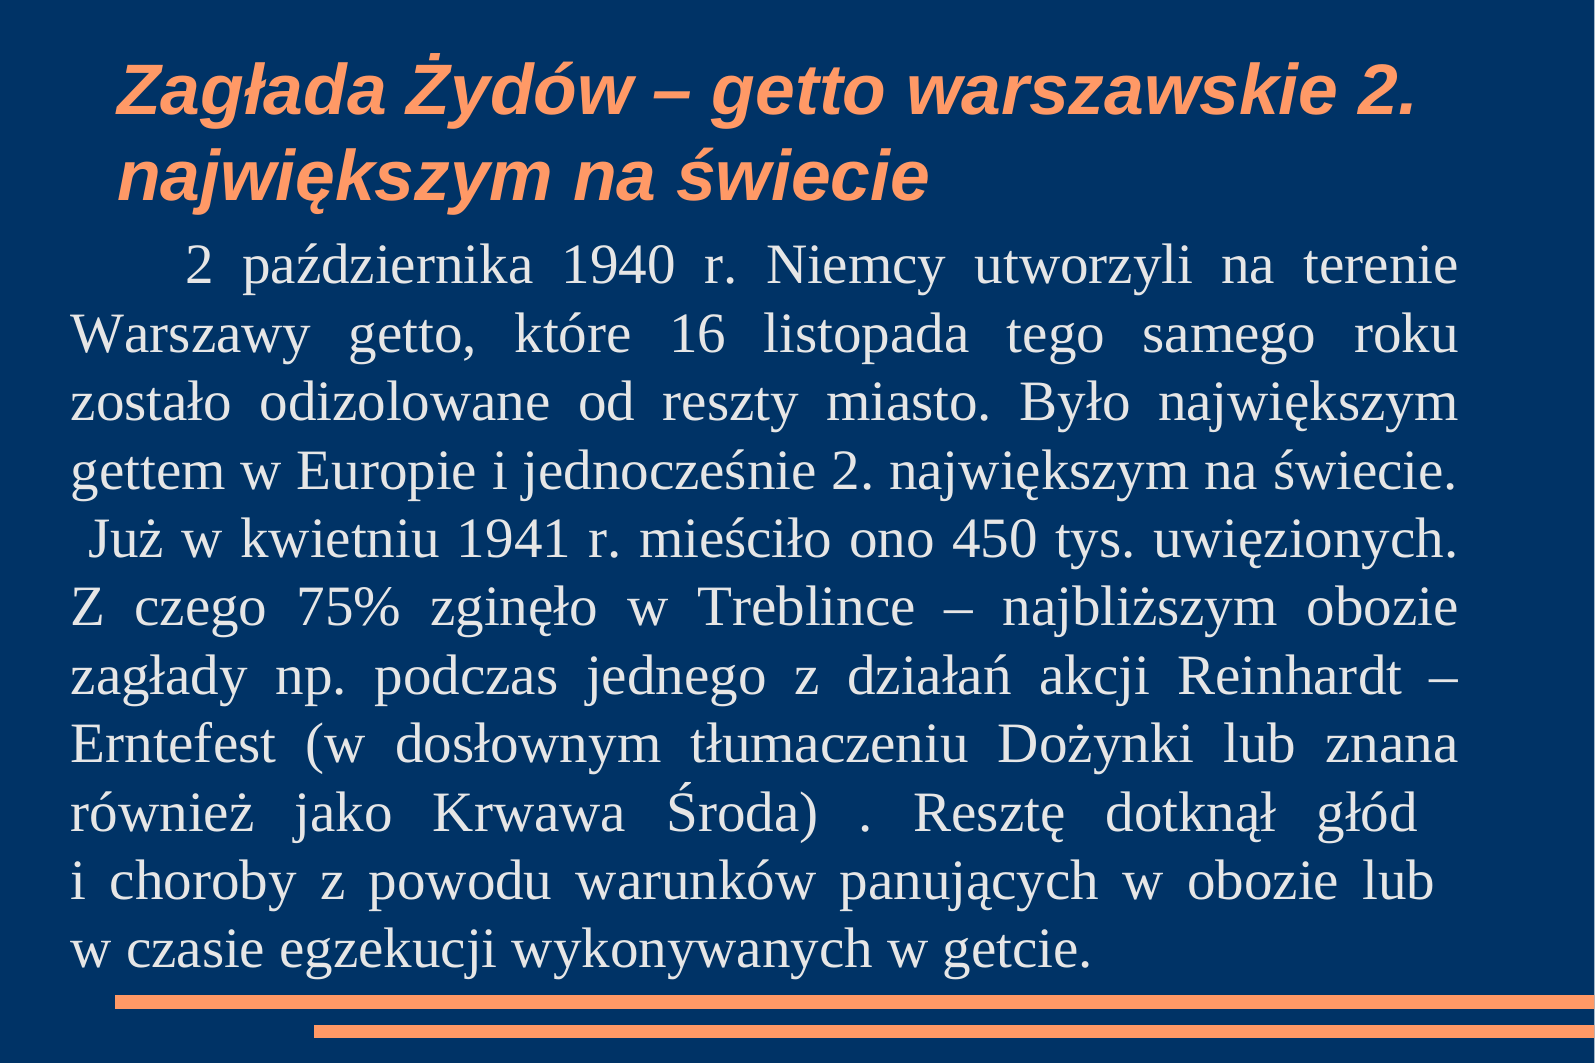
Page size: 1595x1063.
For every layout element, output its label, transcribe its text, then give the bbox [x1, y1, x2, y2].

list 2 października 1940 r. Niemcy utworzyli na terenie Warszawy getto, które 16 listopada tego samego roku zostało odizolowane od reszty miasto. Było największym gettem w Europie i jednocześnie 2. największym na świecie. Już w kwietniu 1941 r. mieściło ono 450 tys. uwięzionych. Z czego 75% zginęło w Treblince – najbliższym obozie zagłady np. podczas jednego z działań akcji Reinhardt – Erntefest (w dosłownym tłumaczeniu Dożynki lub znana również jako Krwawa Środa) . Resztę dotknął głód i choroby z powodu warunków panujących w obozie lub w czasie egzekucji wykonywanych w getcie. [70, 227, 1459, 996]
title Zagłada Żydów – getto warszawskie 2. największym na świecie [117, 39, 1479, 218]
